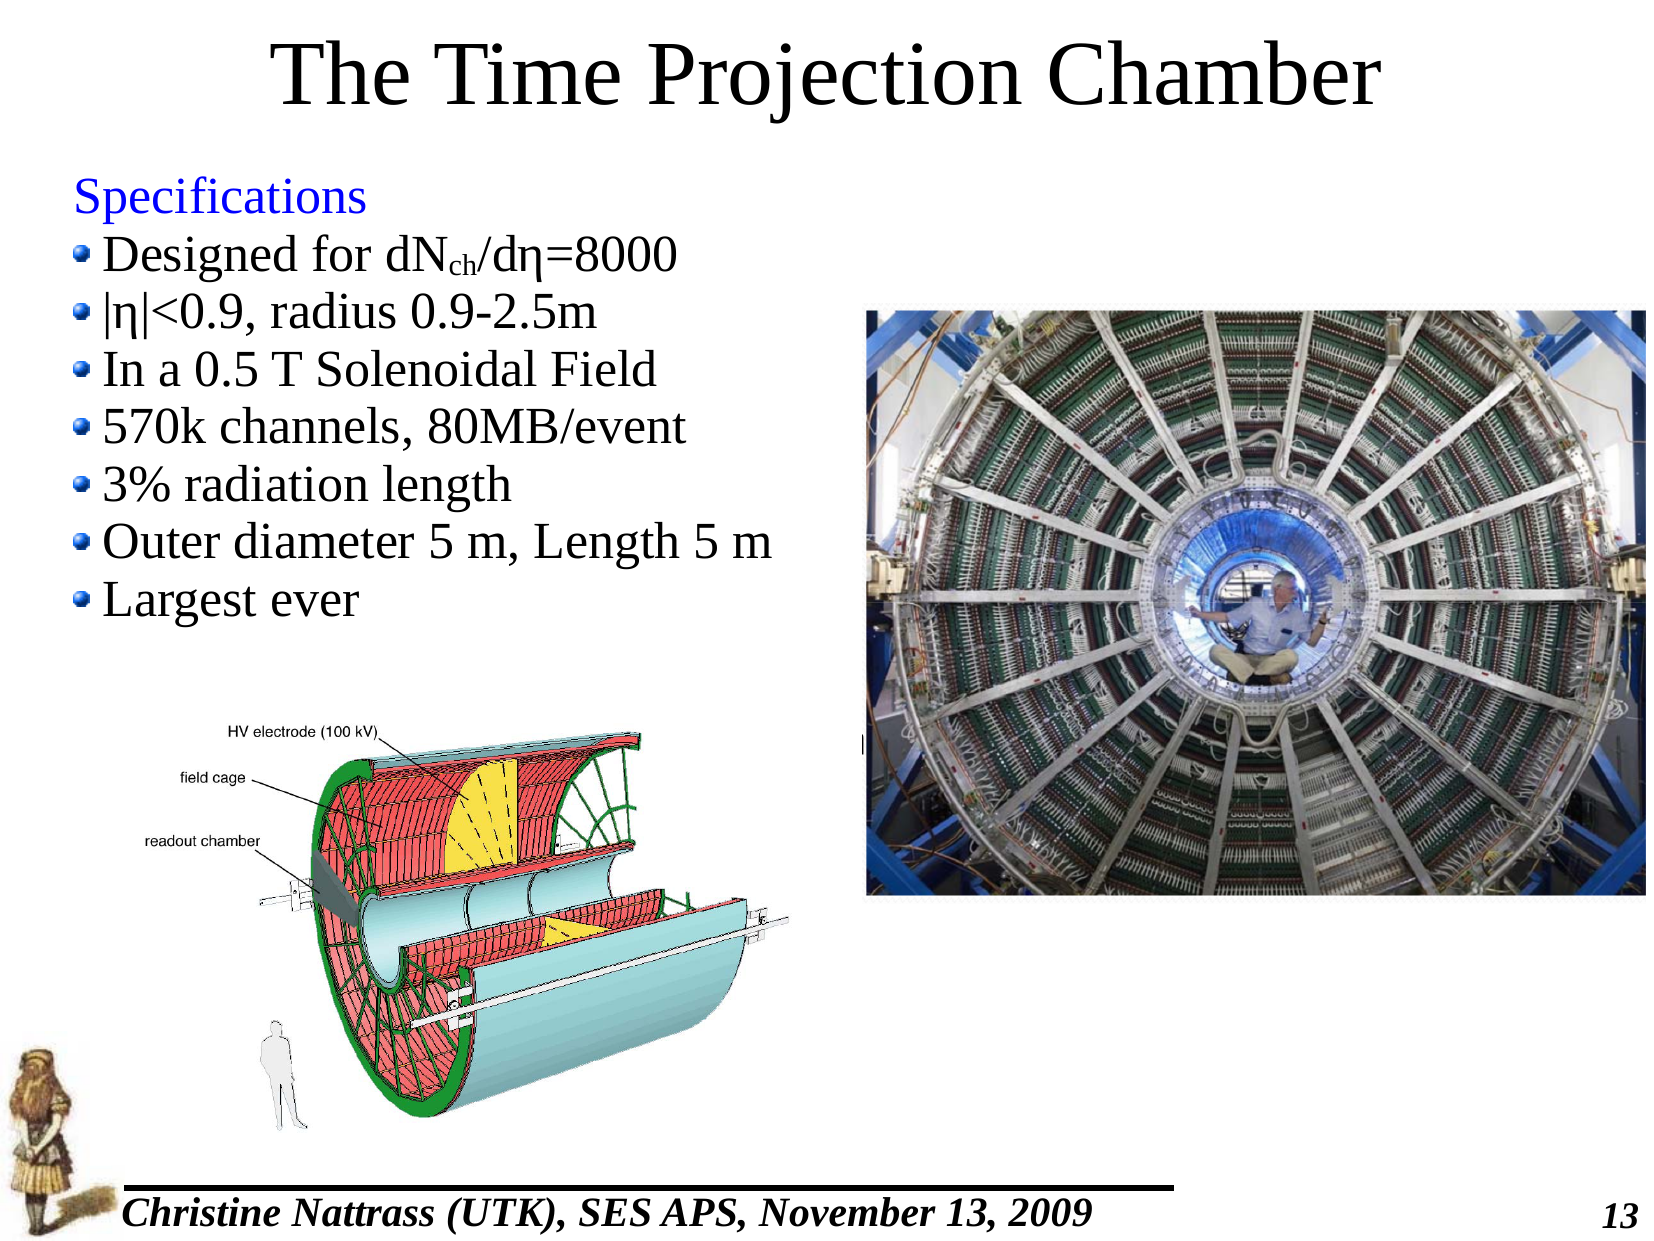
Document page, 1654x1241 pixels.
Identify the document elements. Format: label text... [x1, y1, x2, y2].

picture [144, 692, 824, 1143]
picture [862, 303, 1646, 904]
title The Time Projection Chamber [82, 0, 1571, 151]
text_box Specifications Designed for dNch/dη=8000 |η|<0.9, radius 0.9-2.5m In a 0.5 T Solenoidal Field 570k channels, 80MB/event 3% radiation length Outer diameter 5 m, Length 5 m Largest ever [59, 160, 810, 660]
picture [0, 1031, 125, 1241]
